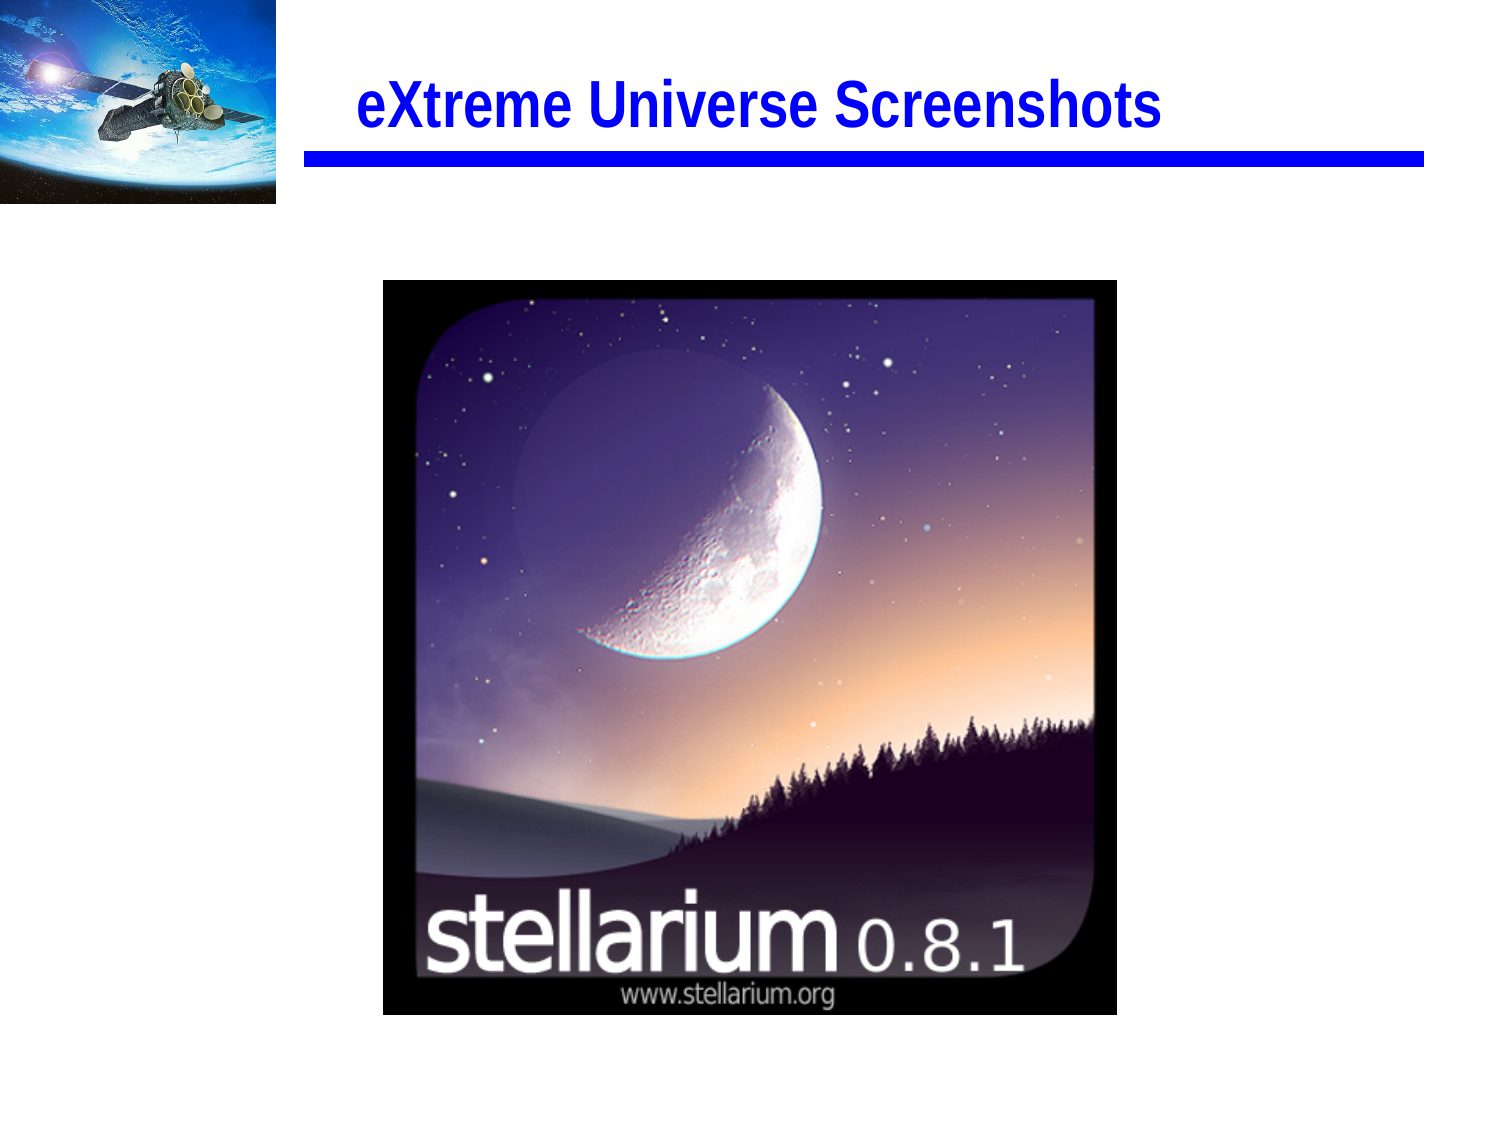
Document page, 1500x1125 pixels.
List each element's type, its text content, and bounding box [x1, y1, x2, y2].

title eXtreme Universe Screenshots [276, 53, 1361, 154]
picture [383, 280, 1117, 1015]
text_box [304, 151, 1423, 167]
picture [0, 0, 276, 204]
